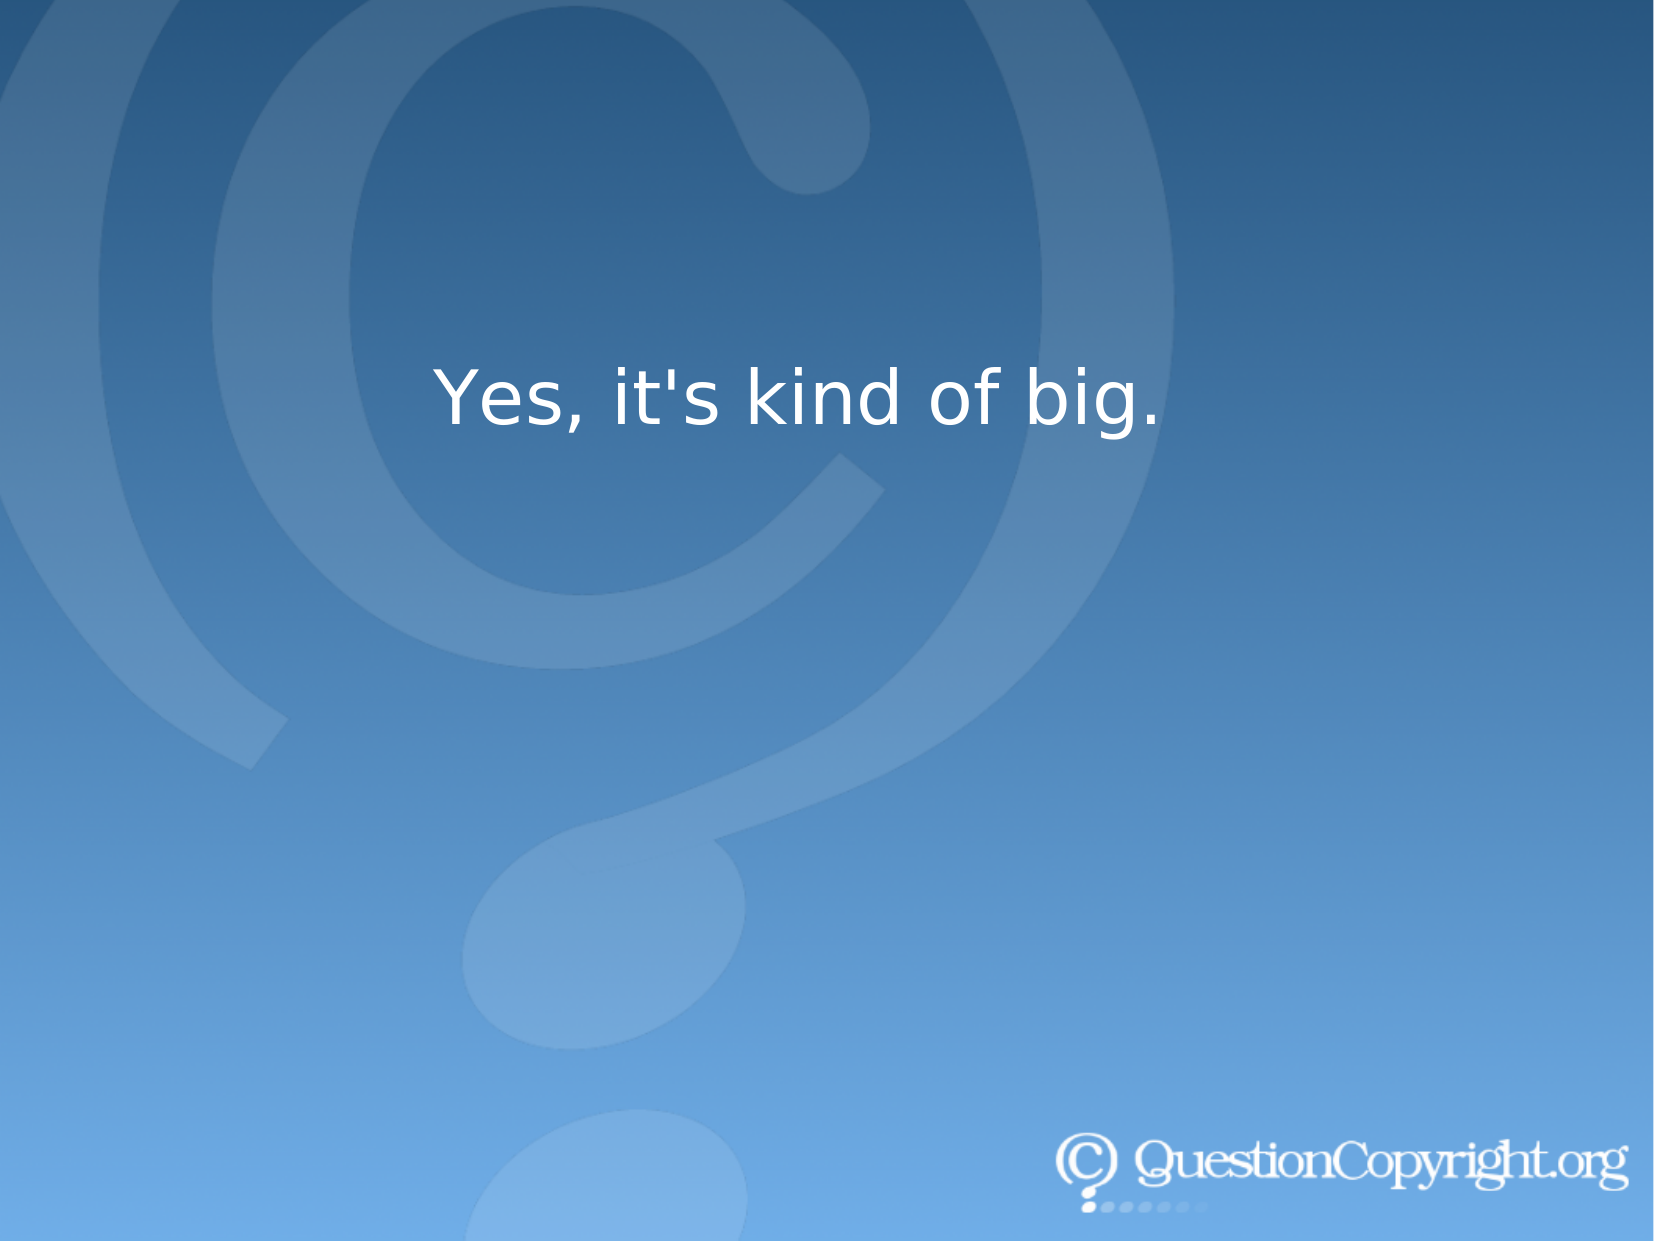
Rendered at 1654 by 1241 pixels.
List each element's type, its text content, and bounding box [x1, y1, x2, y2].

text_box Yes, it's kind of big. [418, 347, 1179, 451]
picture [0, 0, 1654, 1241]
